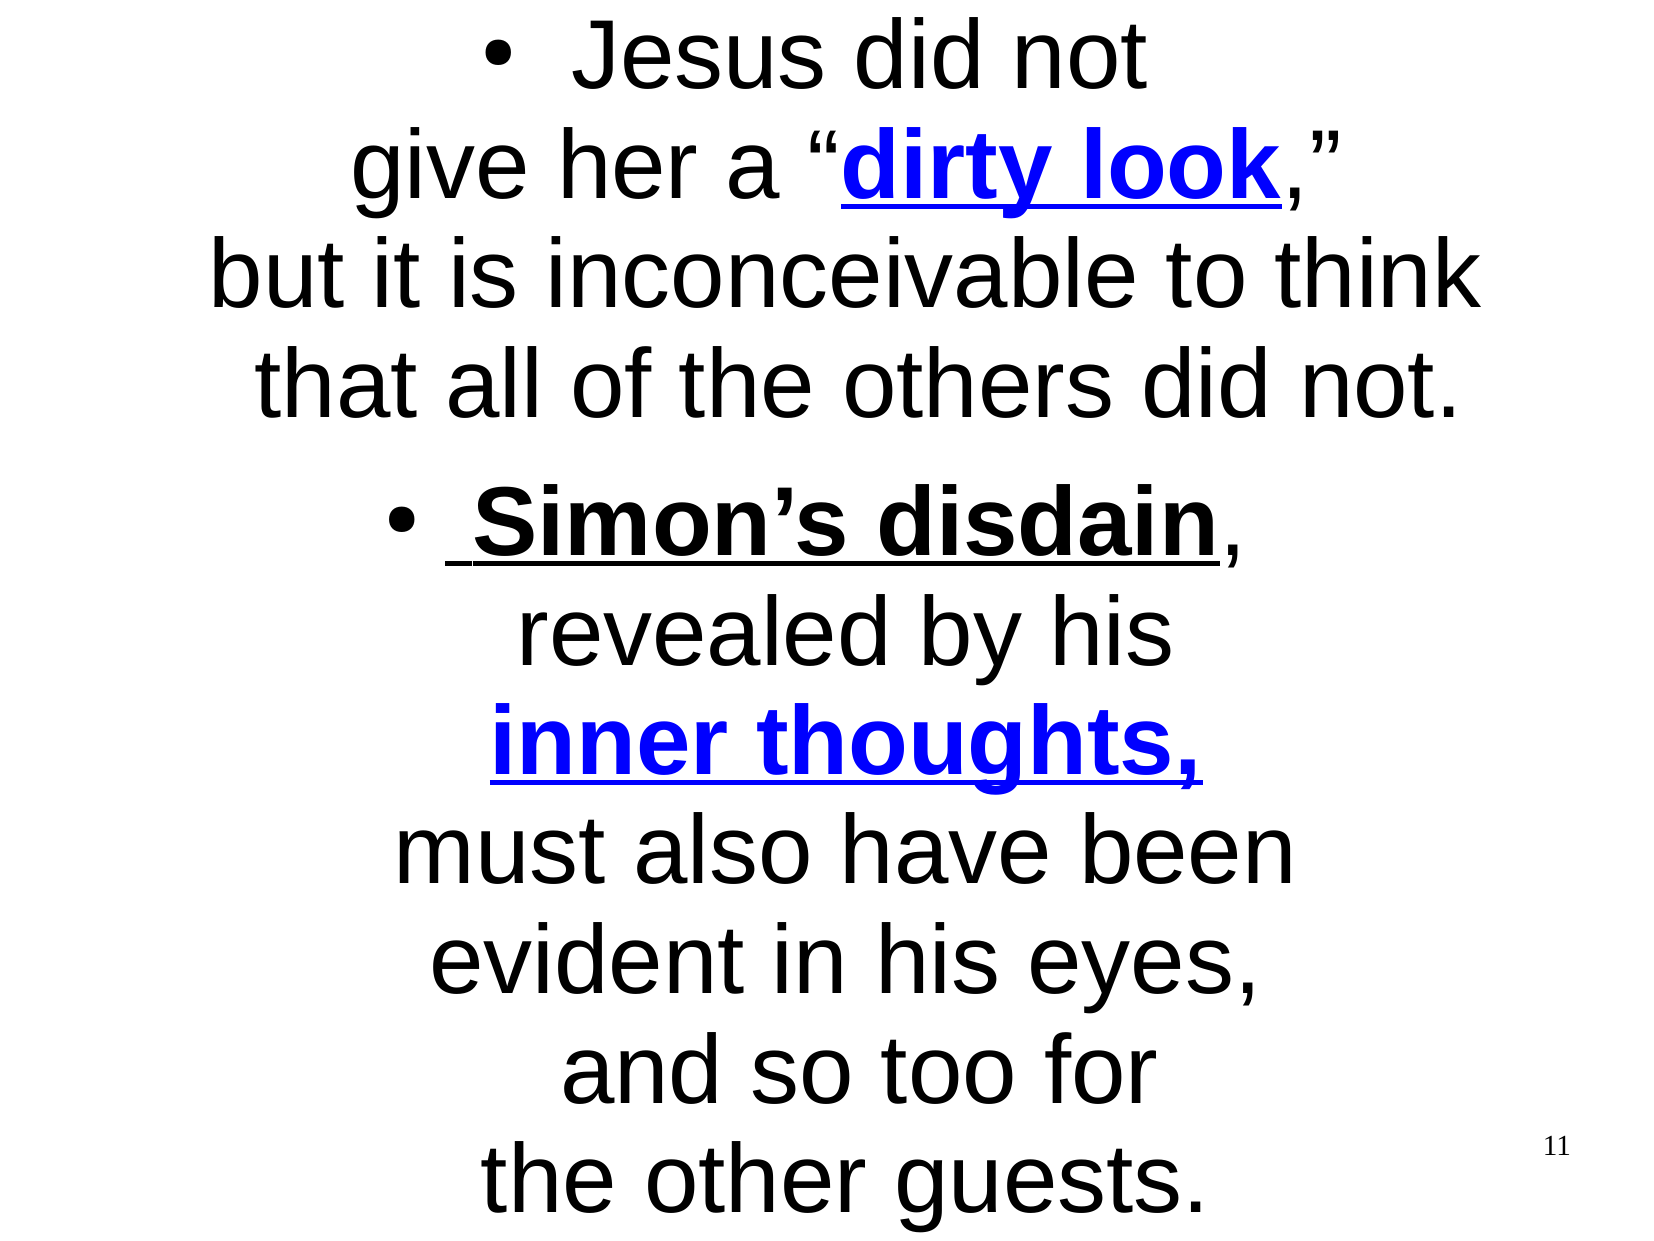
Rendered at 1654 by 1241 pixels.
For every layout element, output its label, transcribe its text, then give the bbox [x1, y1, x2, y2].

list Jesus did not give her a “dirty look,” but it is inconceivable to think that all of the others did not. Simon’s disdain, revealed by his inner thoughts, must also have been evident in his eyes, and so too for the other guests. [0, 0, 1651, 1238]
